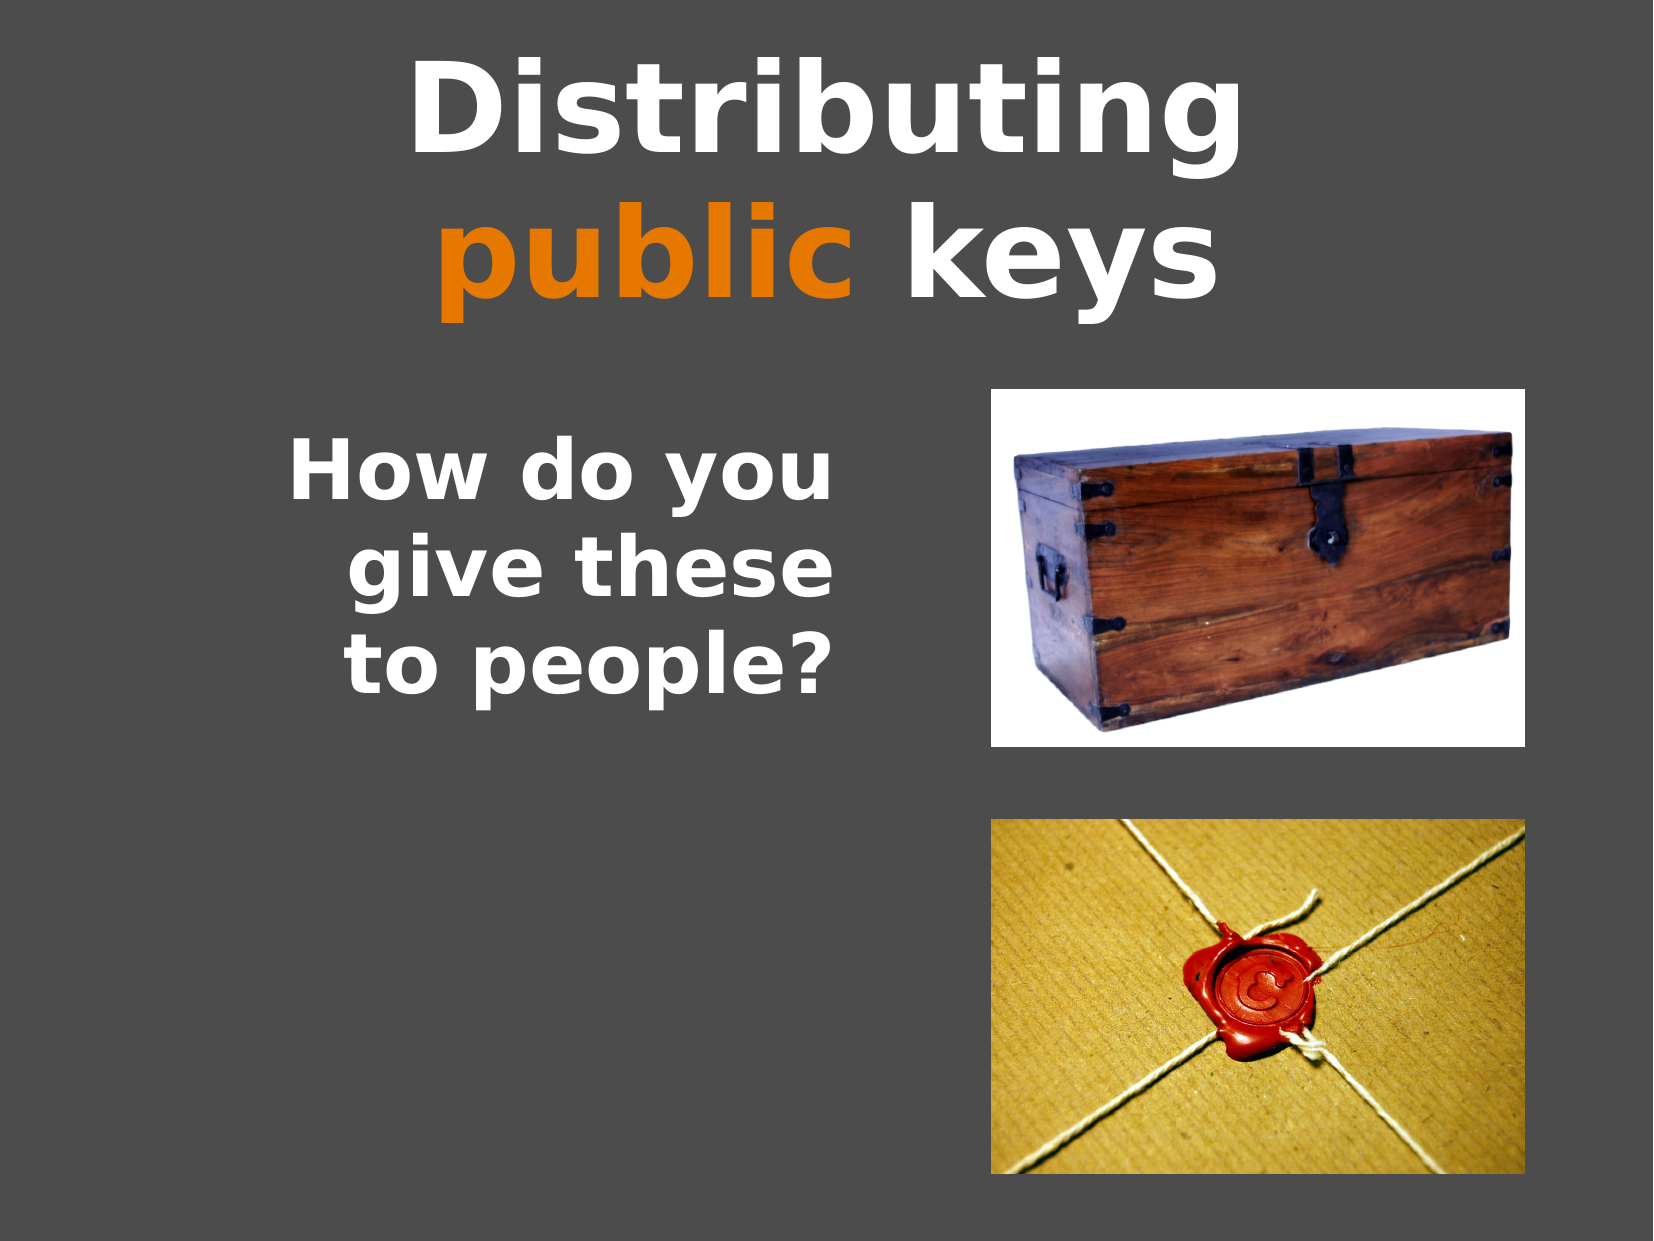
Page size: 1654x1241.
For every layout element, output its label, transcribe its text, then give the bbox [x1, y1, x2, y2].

picture [991, 389, 1525, 747]
text_box Distributing public keys [39, 28, 1615, 335]
text_box How do you give these to people? [234, 414, 851, 721]
picture [991, 819, 1525, 1174]
